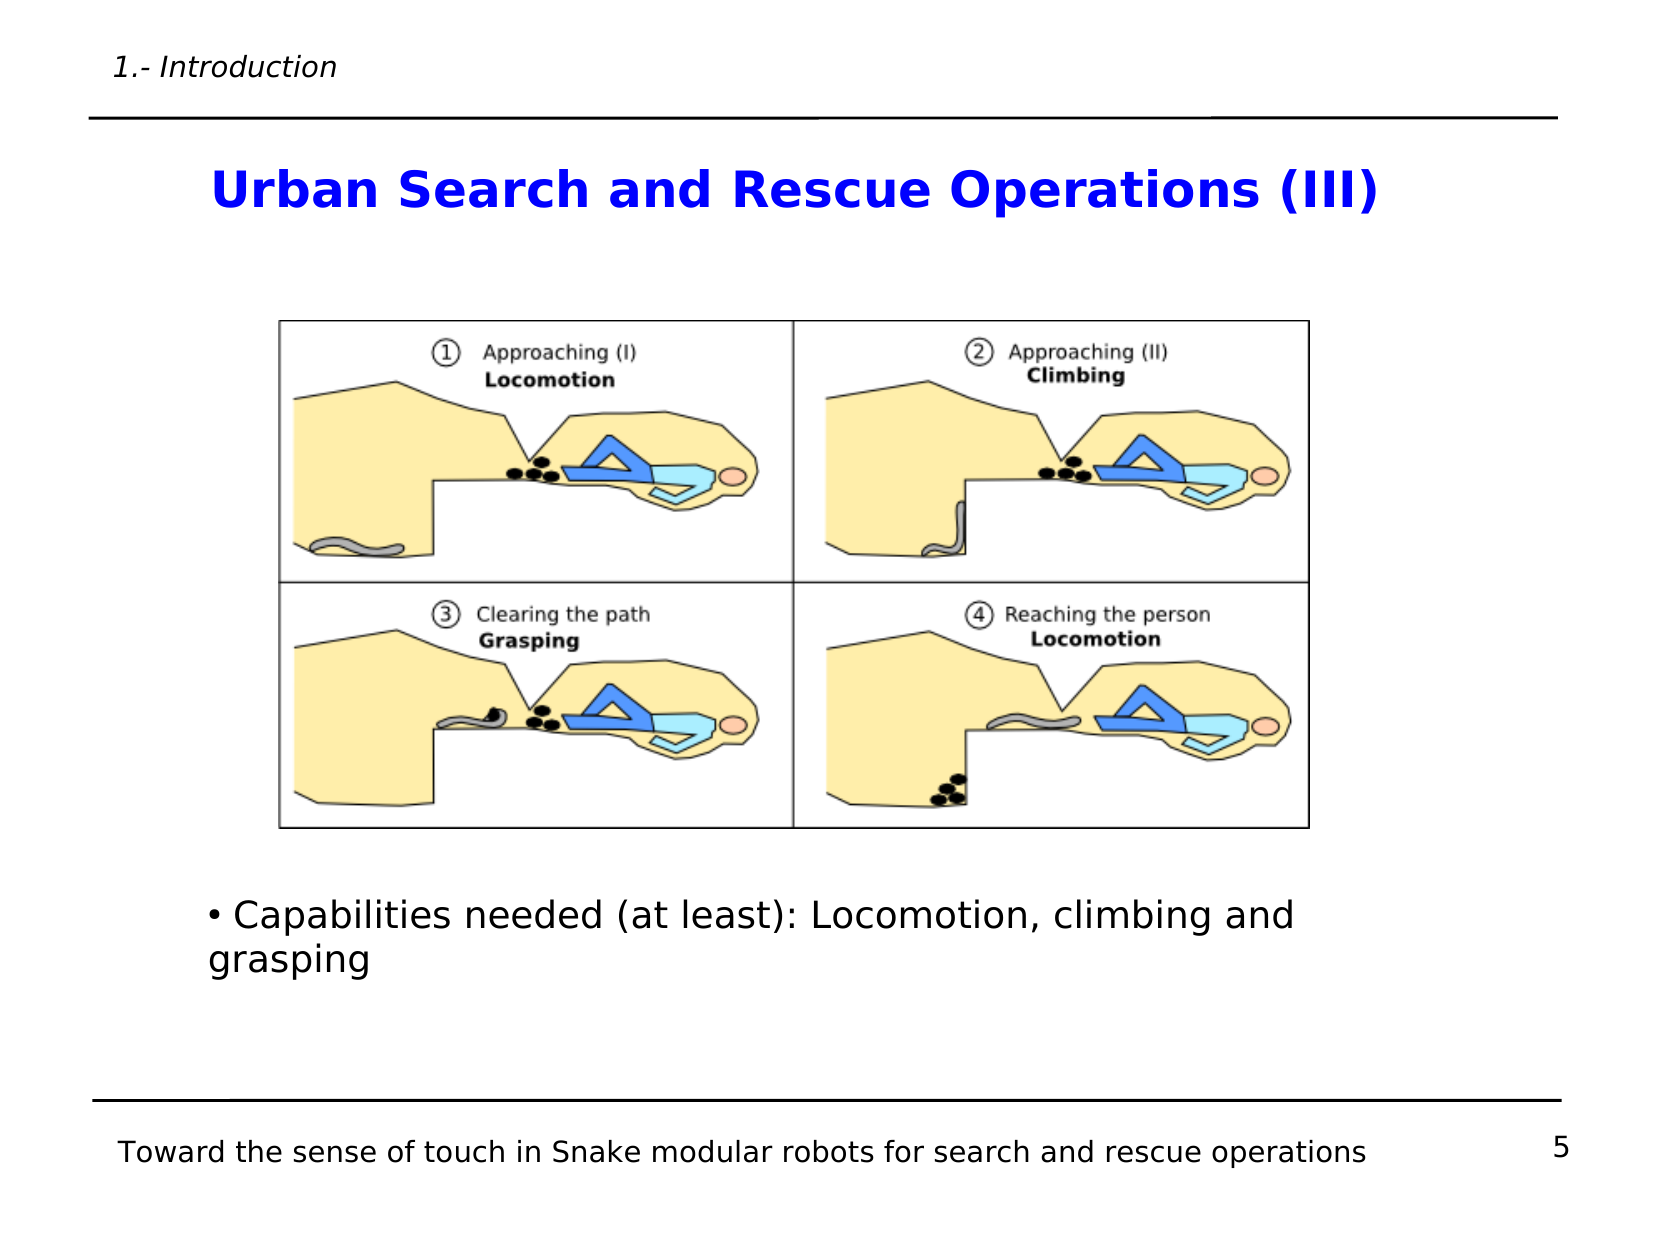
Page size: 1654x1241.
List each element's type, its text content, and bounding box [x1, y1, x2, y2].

text_box Capabilities needed (at least): Locomotion, climbing and grasping [193, 886, 1381, 989]
picture [278, 320, 1310, 829]
text_box 1.- Introduction [97, 42, 353, 93]
text_box Urban Search and Rescue Operations (III) [195, 153, 1396, 227]
text_box Toward the sense of touch in Snake modular robots for search and rescue operations [103, 1127, 1384, 1177]
